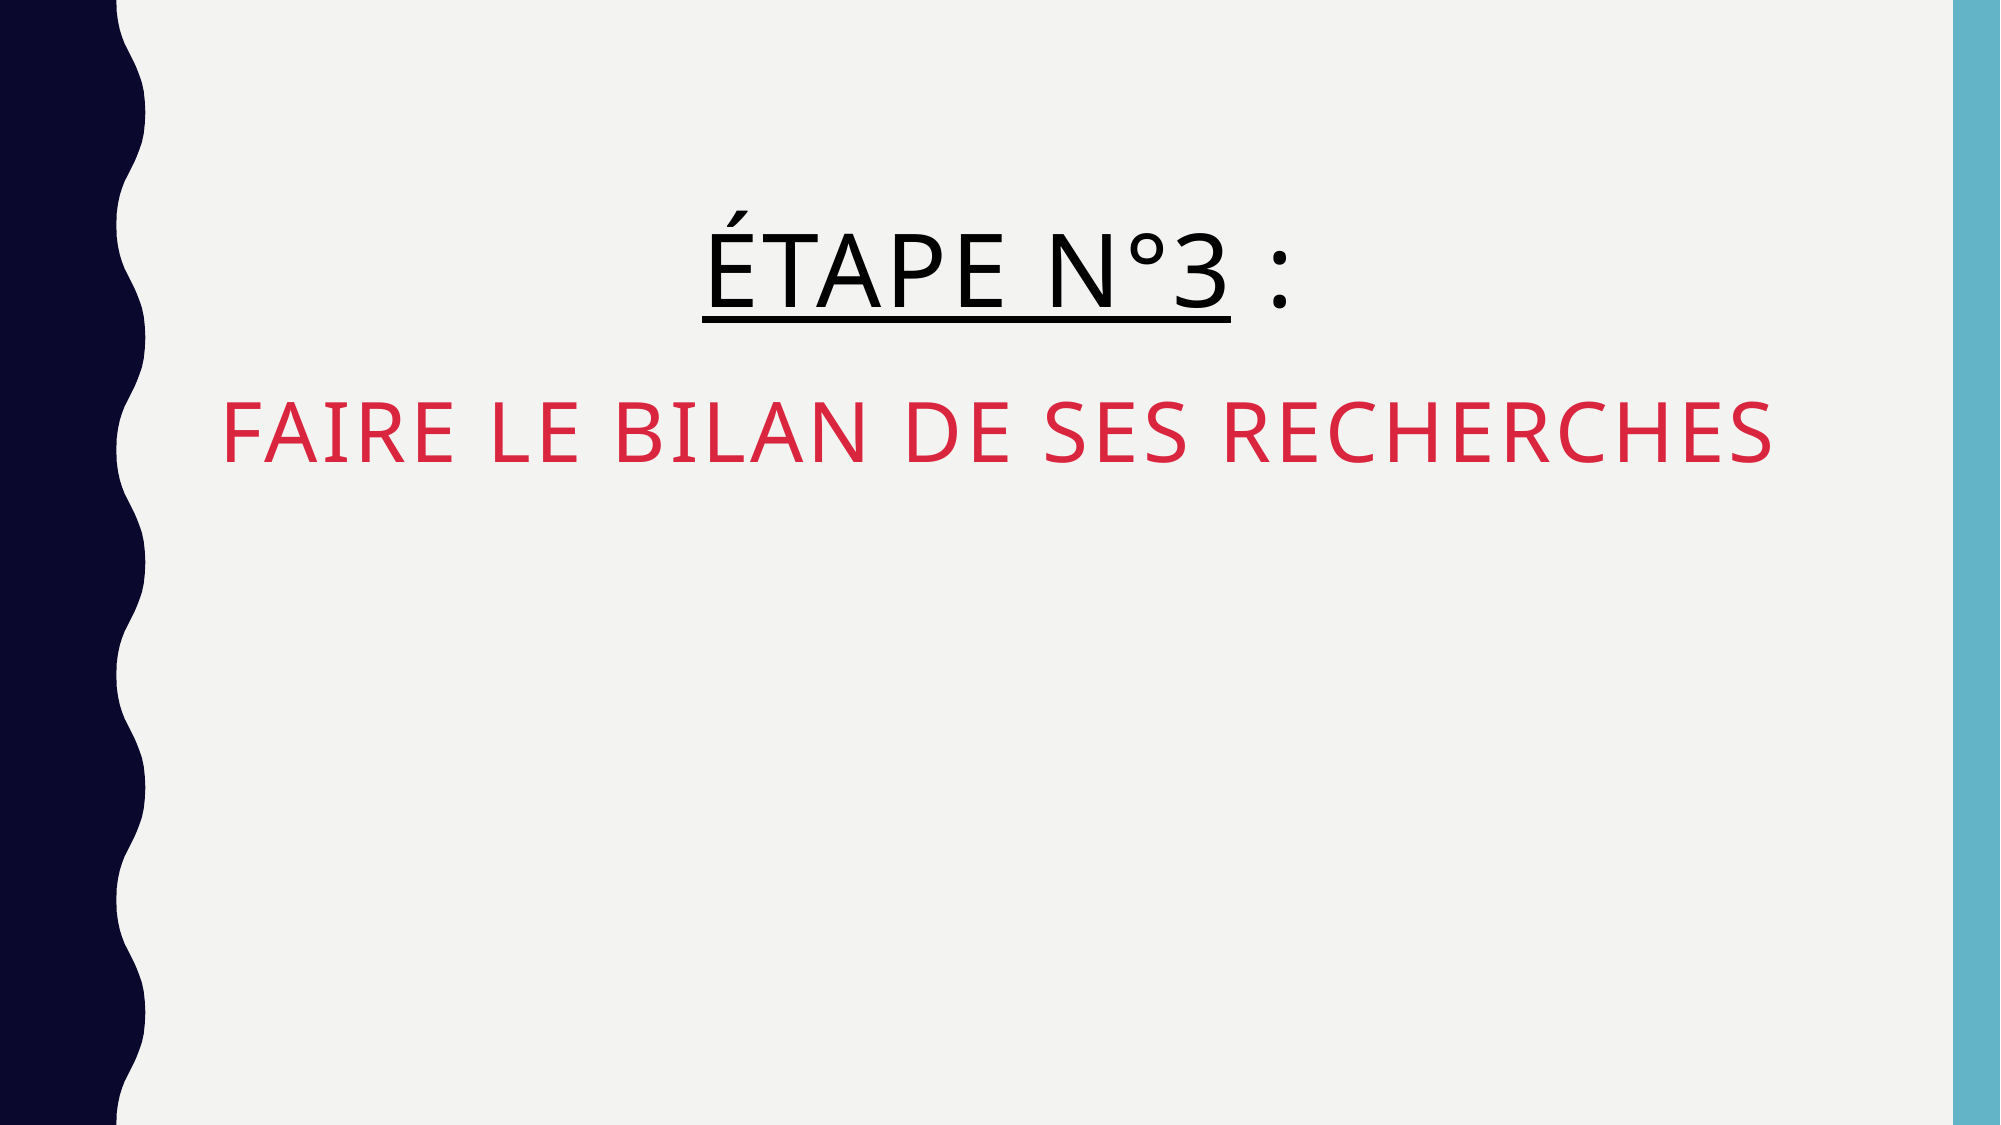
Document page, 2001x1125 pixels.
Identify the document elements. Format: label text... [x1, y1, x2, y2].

title Étape N°3 : Faire le bilan de ses recherches [165, 137, 1835, 906]
